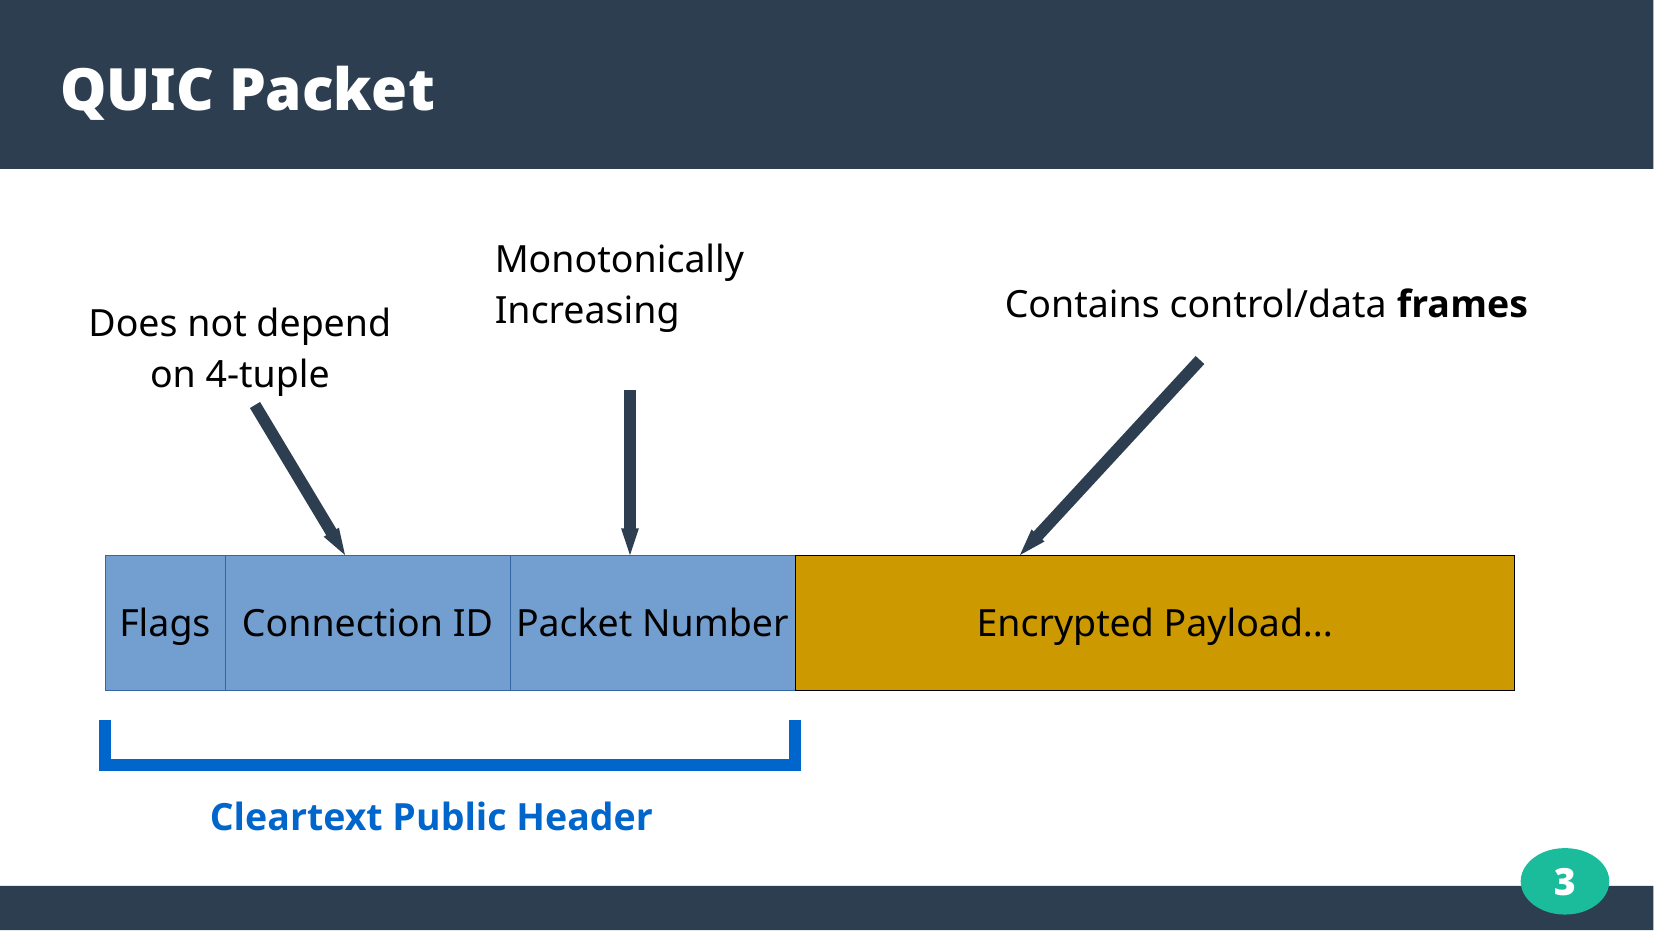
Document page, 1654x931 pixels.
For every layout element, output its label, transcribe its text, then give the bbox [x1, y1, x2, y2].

title QUIC Packet [60, 28, 1596, 147]
text_box Cleartext Public Header [195, 783, 736, 842]
text_box Monotonically Increasing [480, 225, 781, 327]
text_box Contains control/data frames [990, 270, 1591, 346]
text_box Encrypted Payload... [795, 555, 1515, 691]
text_box Flags [105, 555, 226, 691]
text_box Connection ID [226, 555, 510, 691]
text_box Does not depend on 4-tuple [60, 289, 421, 436]
text_box Packet Number [510, 555, 795, 691]
